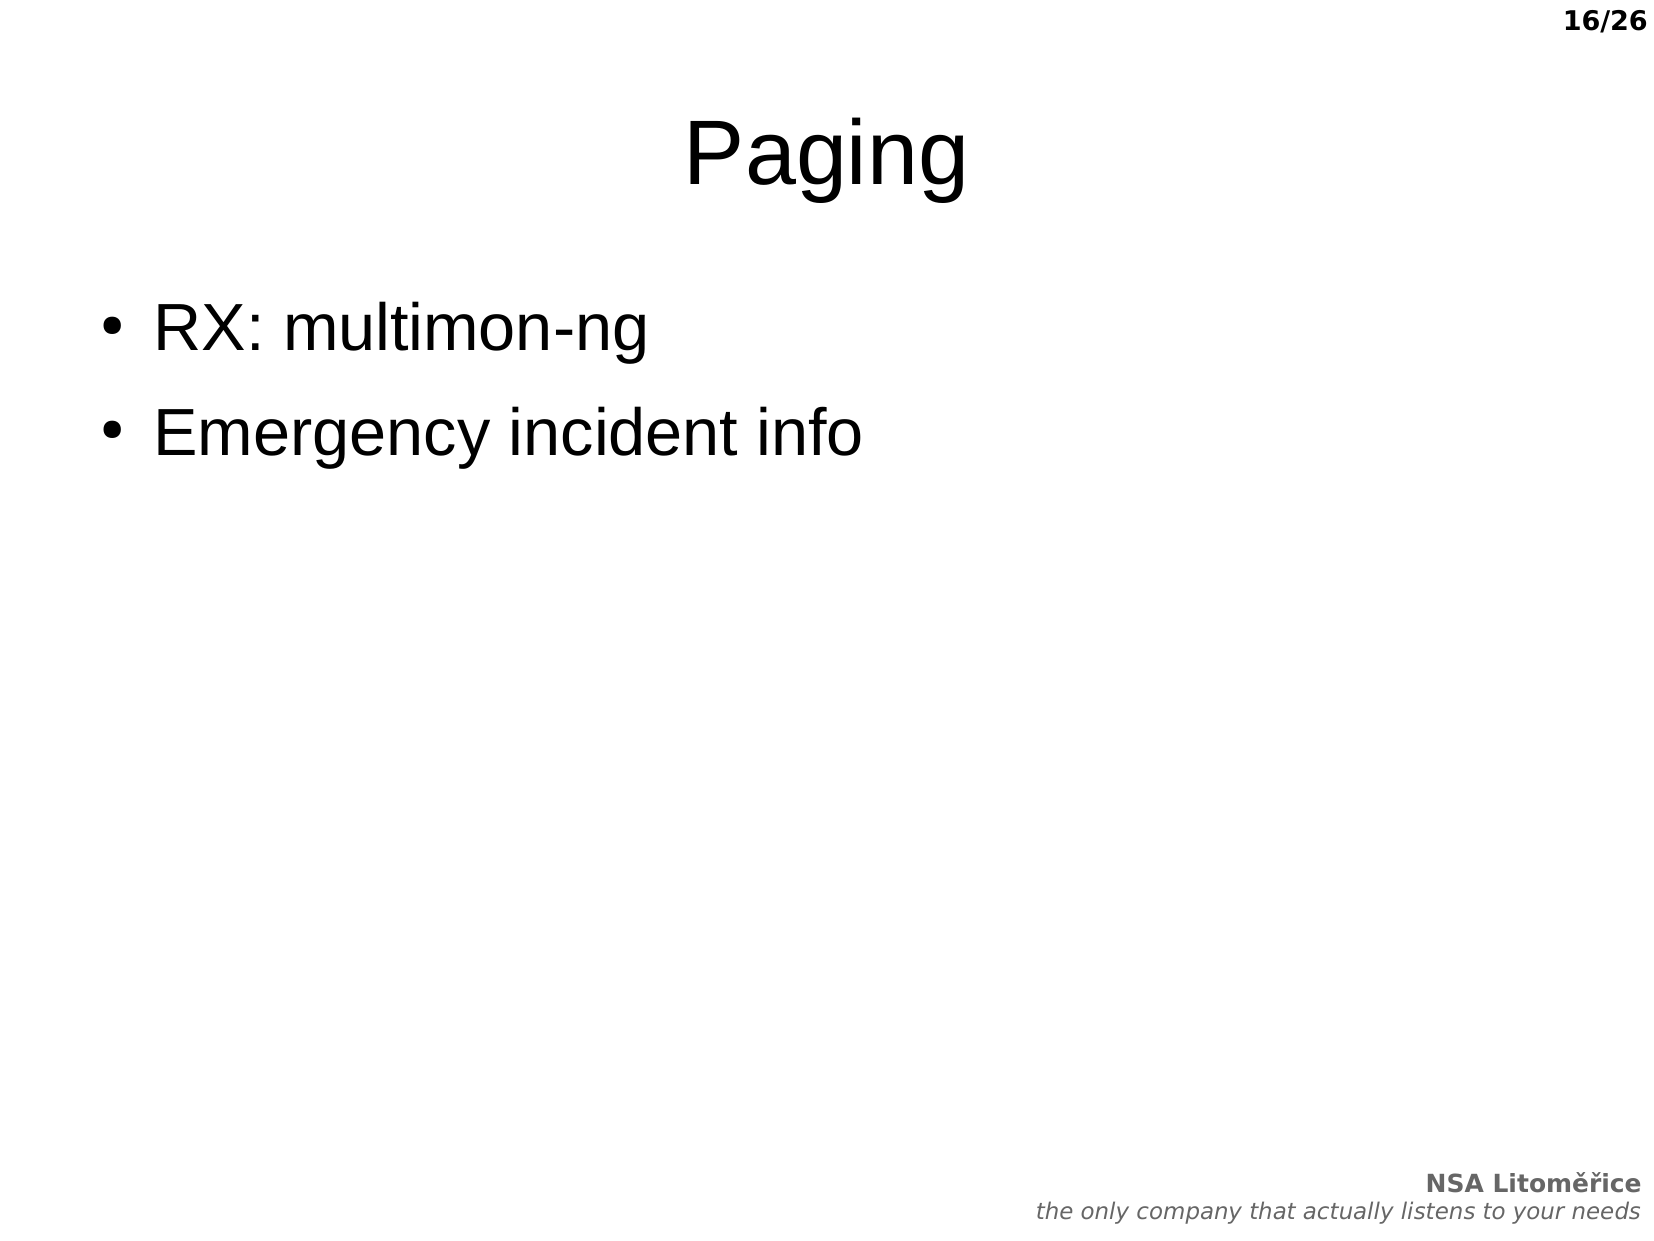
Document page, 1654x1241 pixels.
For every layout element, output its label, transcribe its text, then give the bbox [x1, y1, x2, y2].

list RX: multimon-ng Emergency incident info [82, 290, 1571, 1010]
title Paging [82, 49, 1571, 257]
